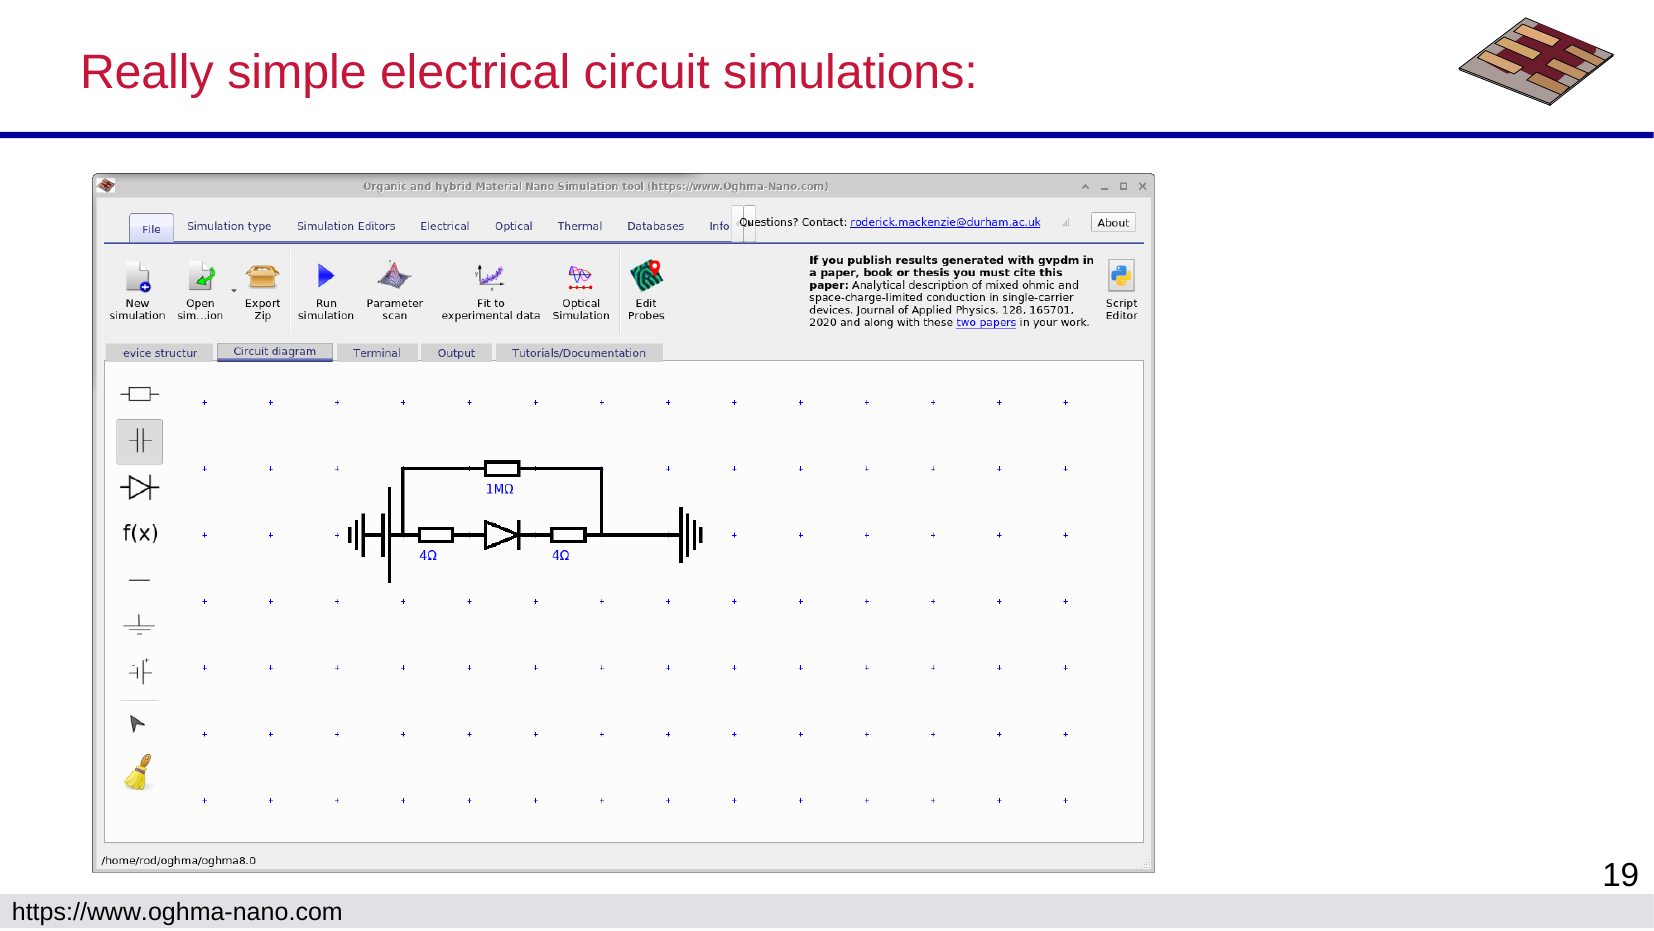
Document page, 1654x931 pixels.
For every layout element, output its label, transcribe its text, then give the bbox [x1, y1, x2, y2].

title Really simple electrical circuit simulations: [65, 28, 1430, 116]
picture [92, 173, 1155, 873]
text_box <number> [1587, 845, 1654, 904]
